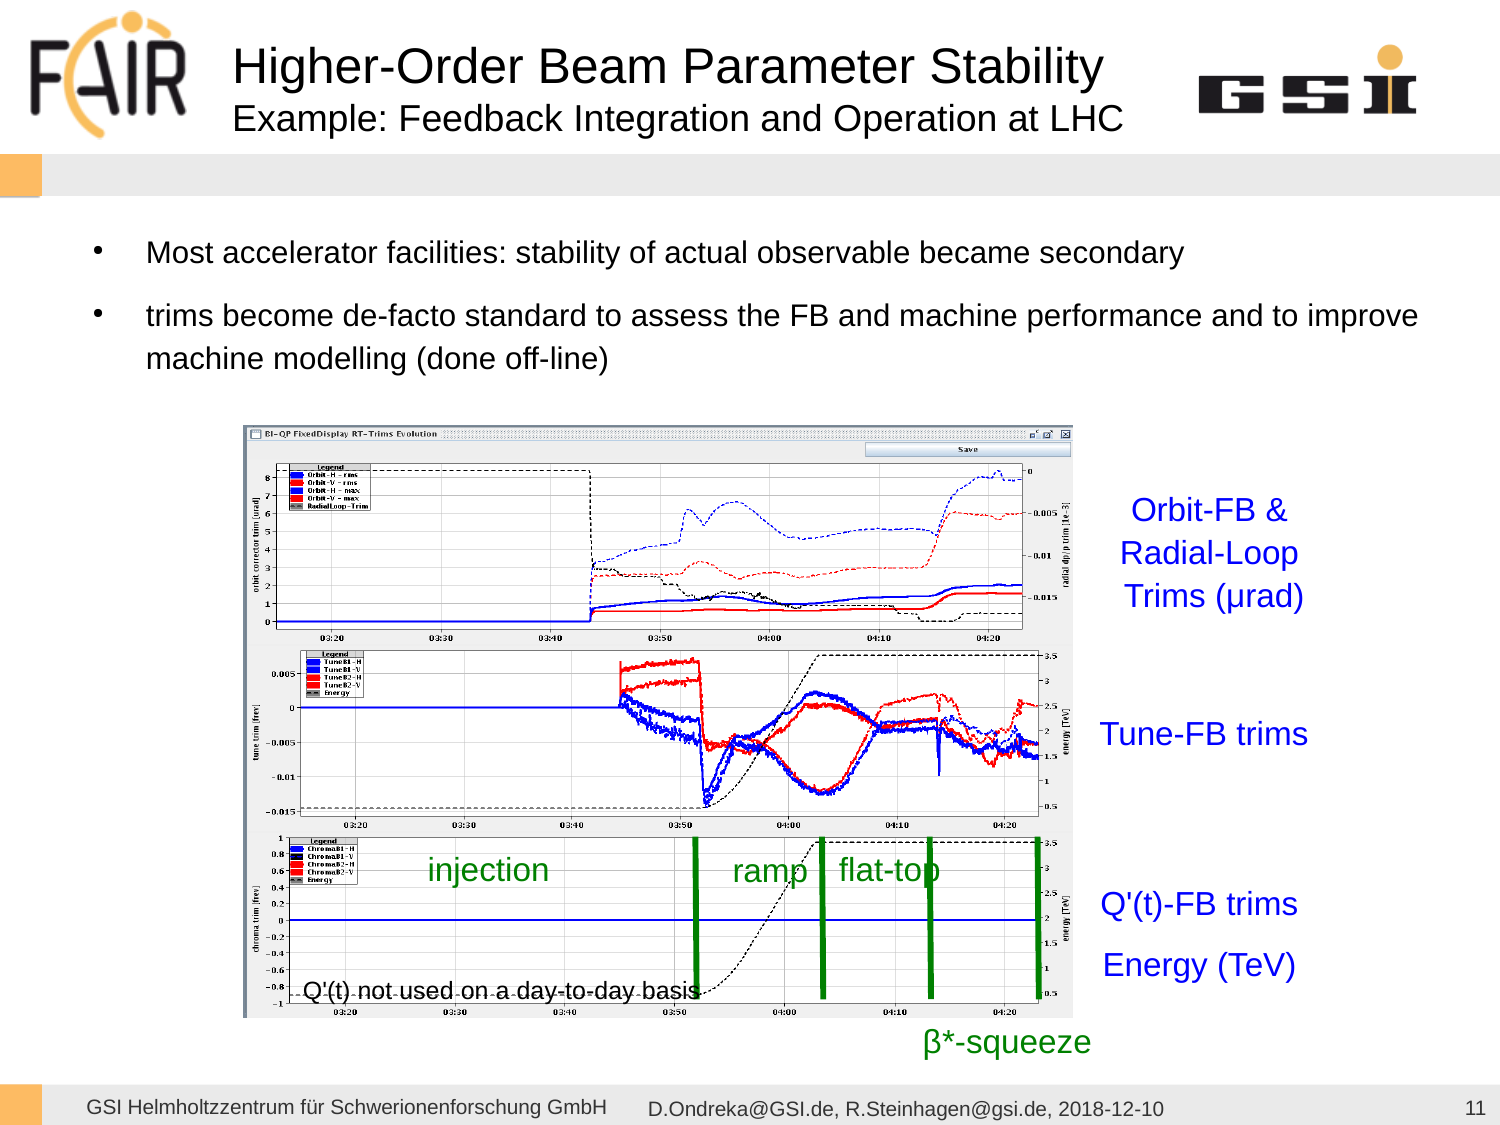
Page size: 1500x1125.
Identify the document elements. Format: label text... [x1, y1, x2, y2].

text_box Q'(t) not used on a day-to-day basis [288, 968, 716, 1012]
title Higher-Order Beam Parameter Stability Example: Feedback Integration and Operation at LHC [217, 20, 1182, 147]
list Most accelerator facilities: stability of actual observable became secondary trims become de-facto standard to assess the FB and machine performance and to improve machine modelling (done off-line) [75, 226, 1425, 1050]
text_box injection [412, 843, 565, 896]
text_box β*-squeeze [908, 1016, 1107, 1068]
picture [30, 9, 187, 141]
picture [243, 425, 1073, 1018]
picture [1197, 42, 1419, 117]
text_box ramp [717, 844, 824, 897]
text_box flat-top [824, 843, 956, 896]
